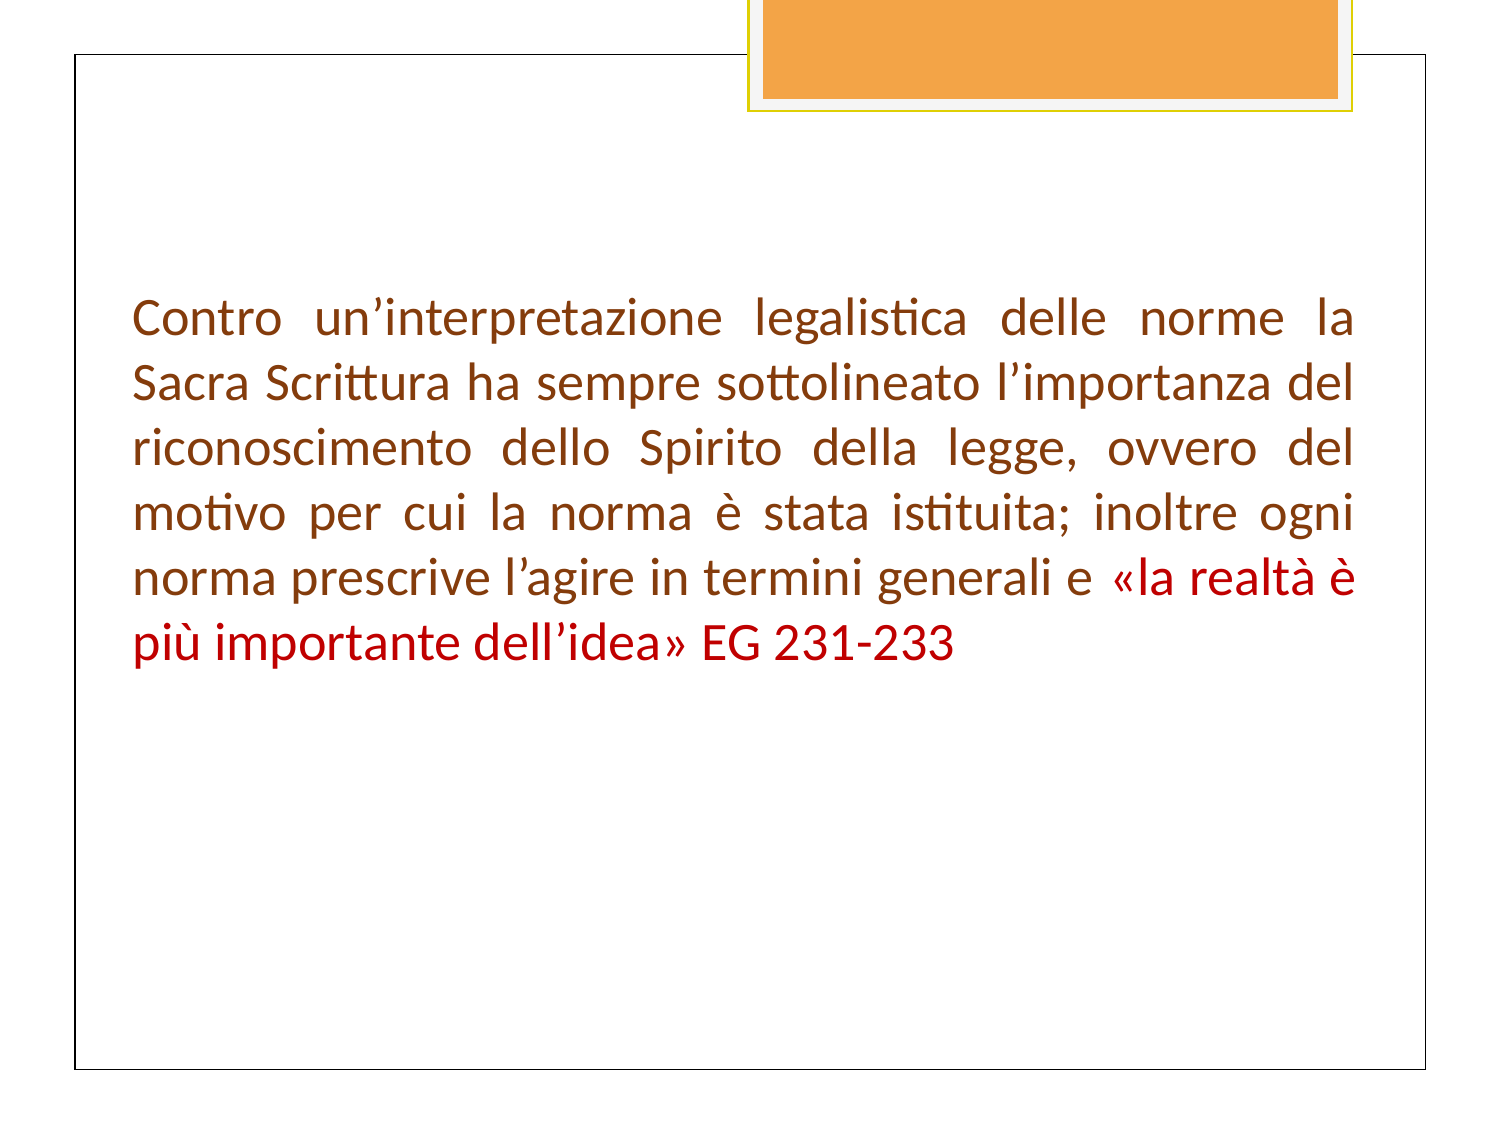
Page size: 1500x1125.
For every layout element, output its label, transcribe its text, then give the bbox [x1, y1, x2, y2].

text_box Contro un’interpretazione legalistica delle norme la Sacra Scrittura ha sempre sottolineato l’importanza del riconoscimento dello Spirito della legge, ovvero del motivo per cui la norma è stata istituita; inoltre ogni norma prescrive l’agire in termini generali e «la realtà è più importante dell’idea» EG 231-233 [117, 274, 1383, 684]
